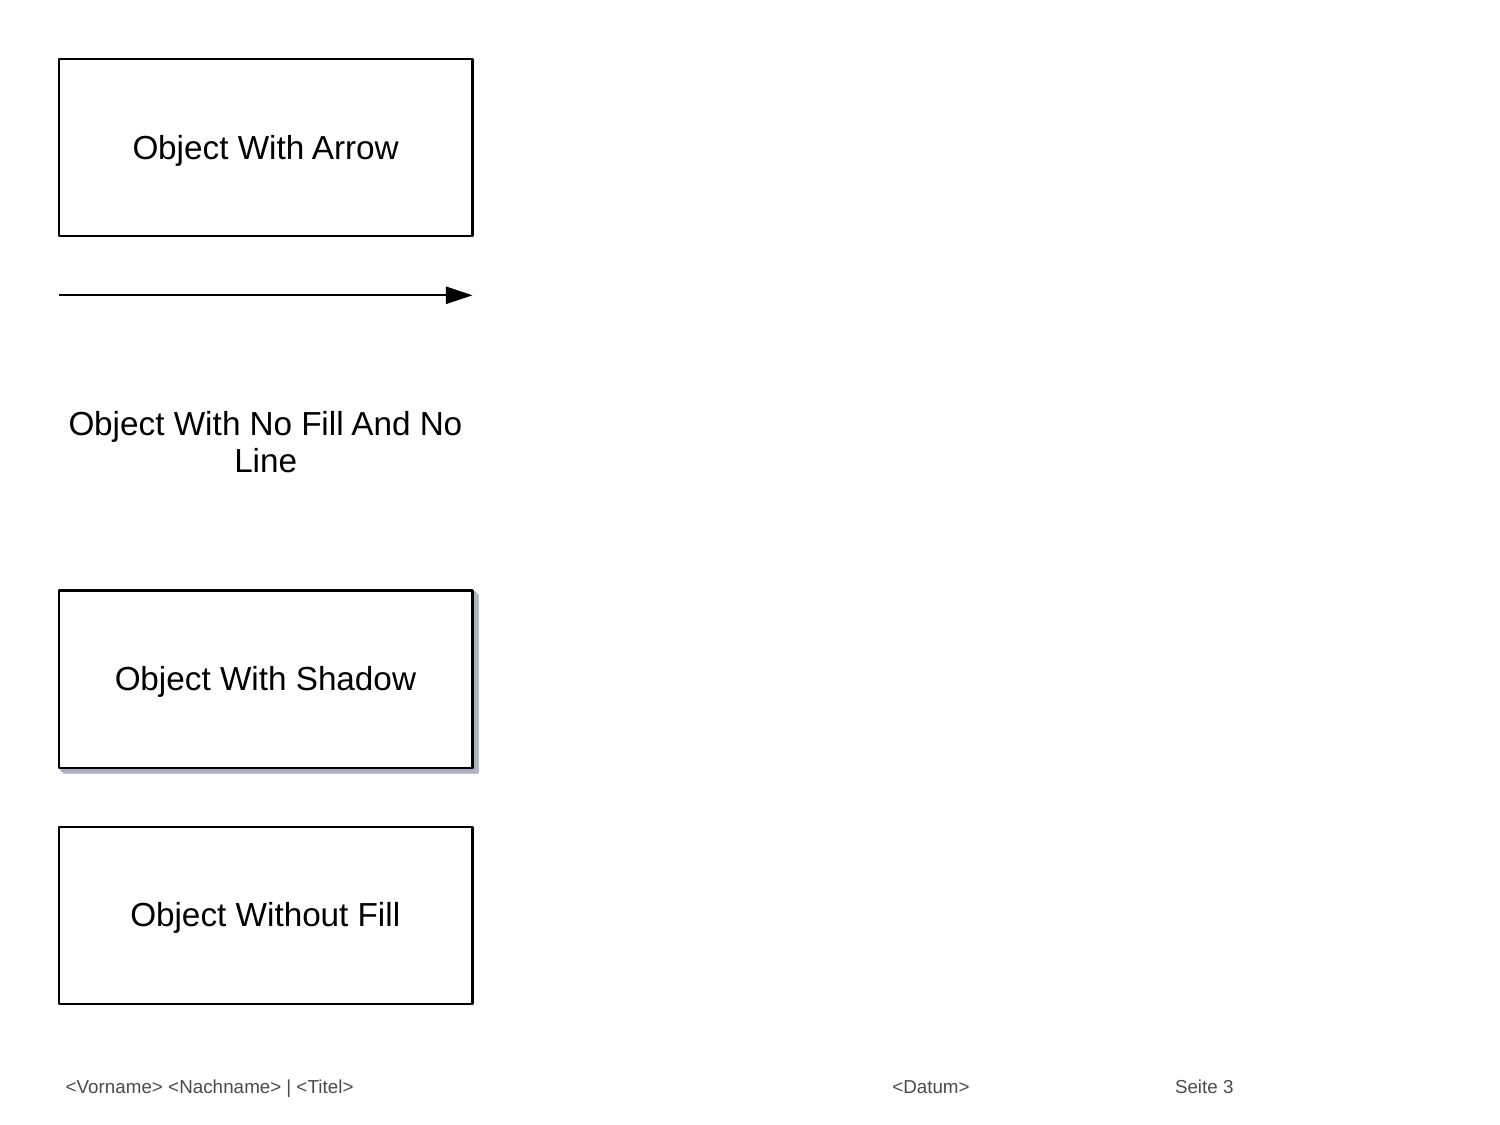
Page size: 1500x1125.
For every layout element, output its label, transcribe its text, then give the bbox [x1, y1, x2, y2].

text_box Object With Arrow [59, 59, 473, 237]
text_box Object With No Fill And No Line [59, 354, 473, 532]
text_box Object With Shadow [59, 590, 473, 768]
text_box Object Without Fill [59, 826, 473, 1004]
